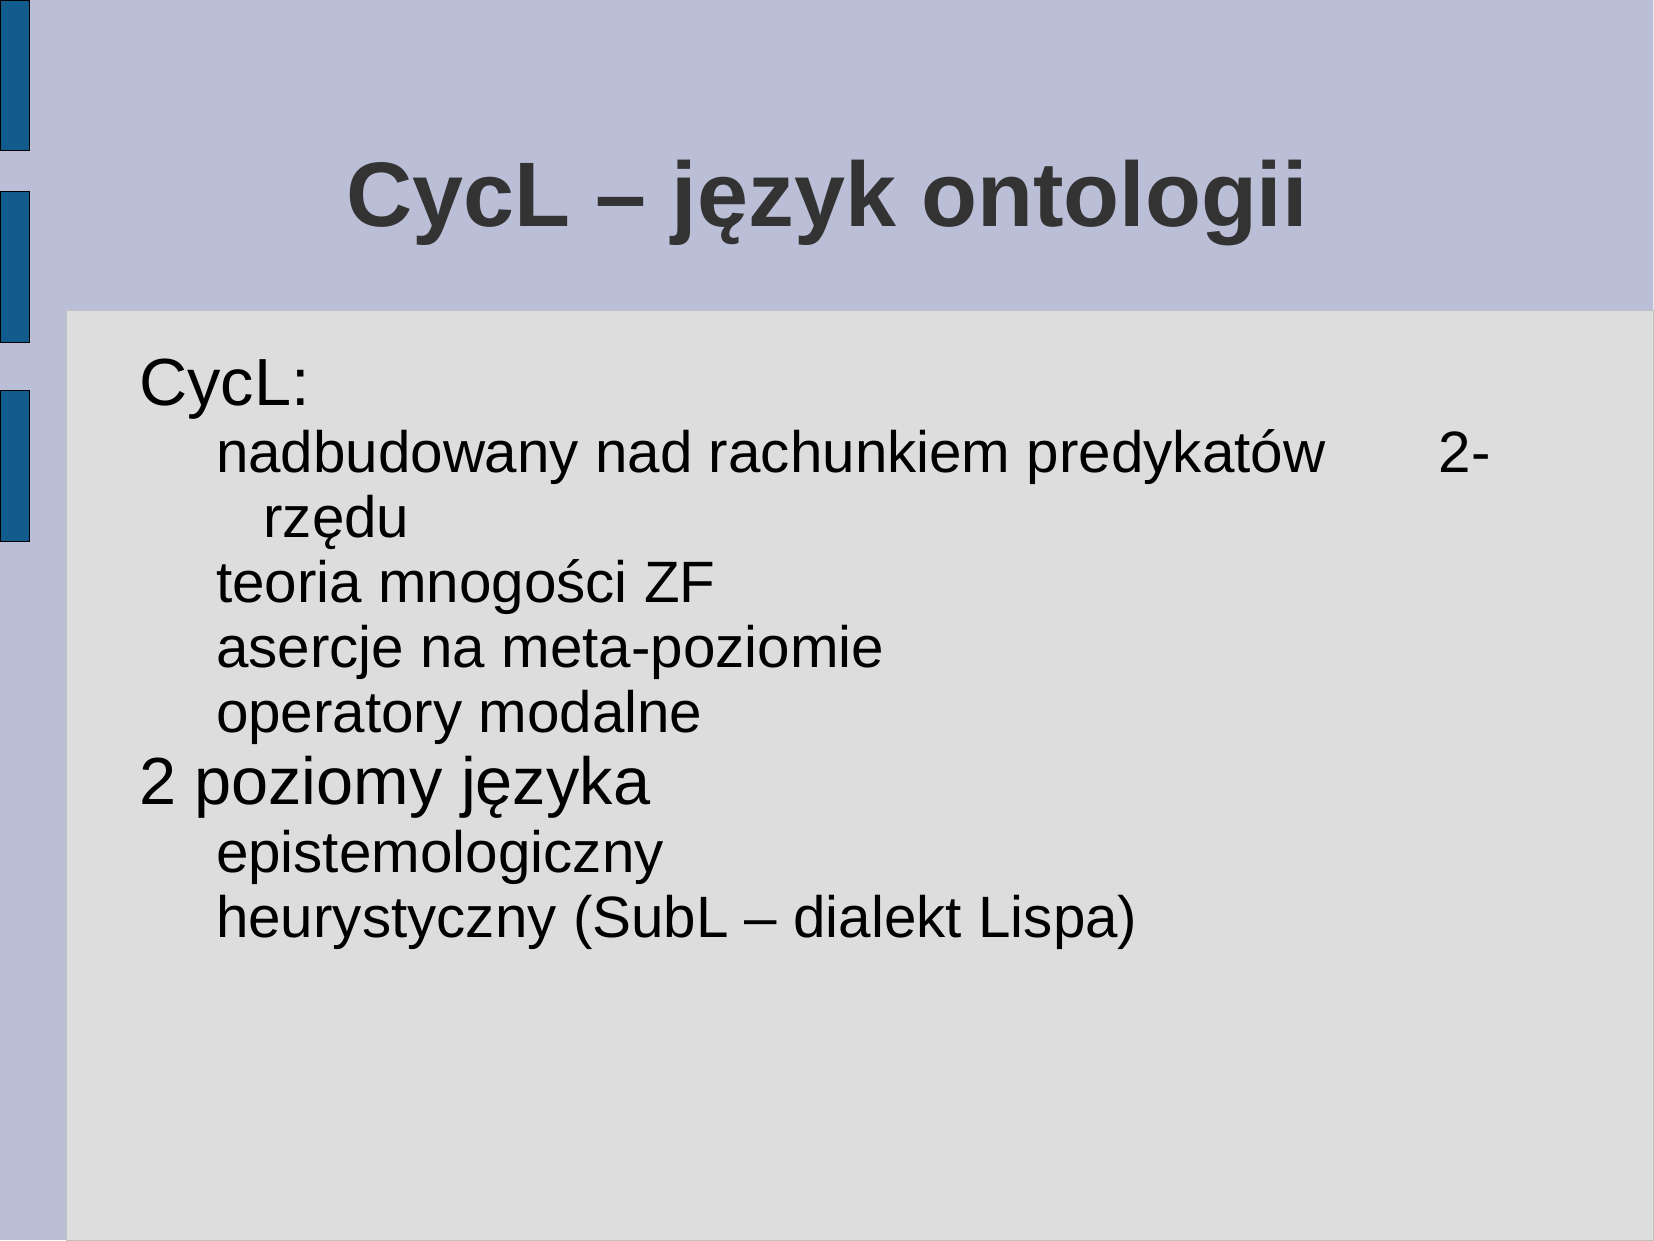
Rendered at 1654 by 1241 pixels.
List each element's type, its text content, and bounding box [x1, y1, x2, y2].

list CycL: nadbudowany nad rachunkiem predykatów 2-rzędu teoria mnogości ZF asercje na meta-poziomie operatory modalne 2 poziomy języka epistemologiczny heurystyczny (SubL – dialekt Lispa) [121, 344, 1534, 1127]
title CycL – język ontologii [121, 91, 1534, 299]
